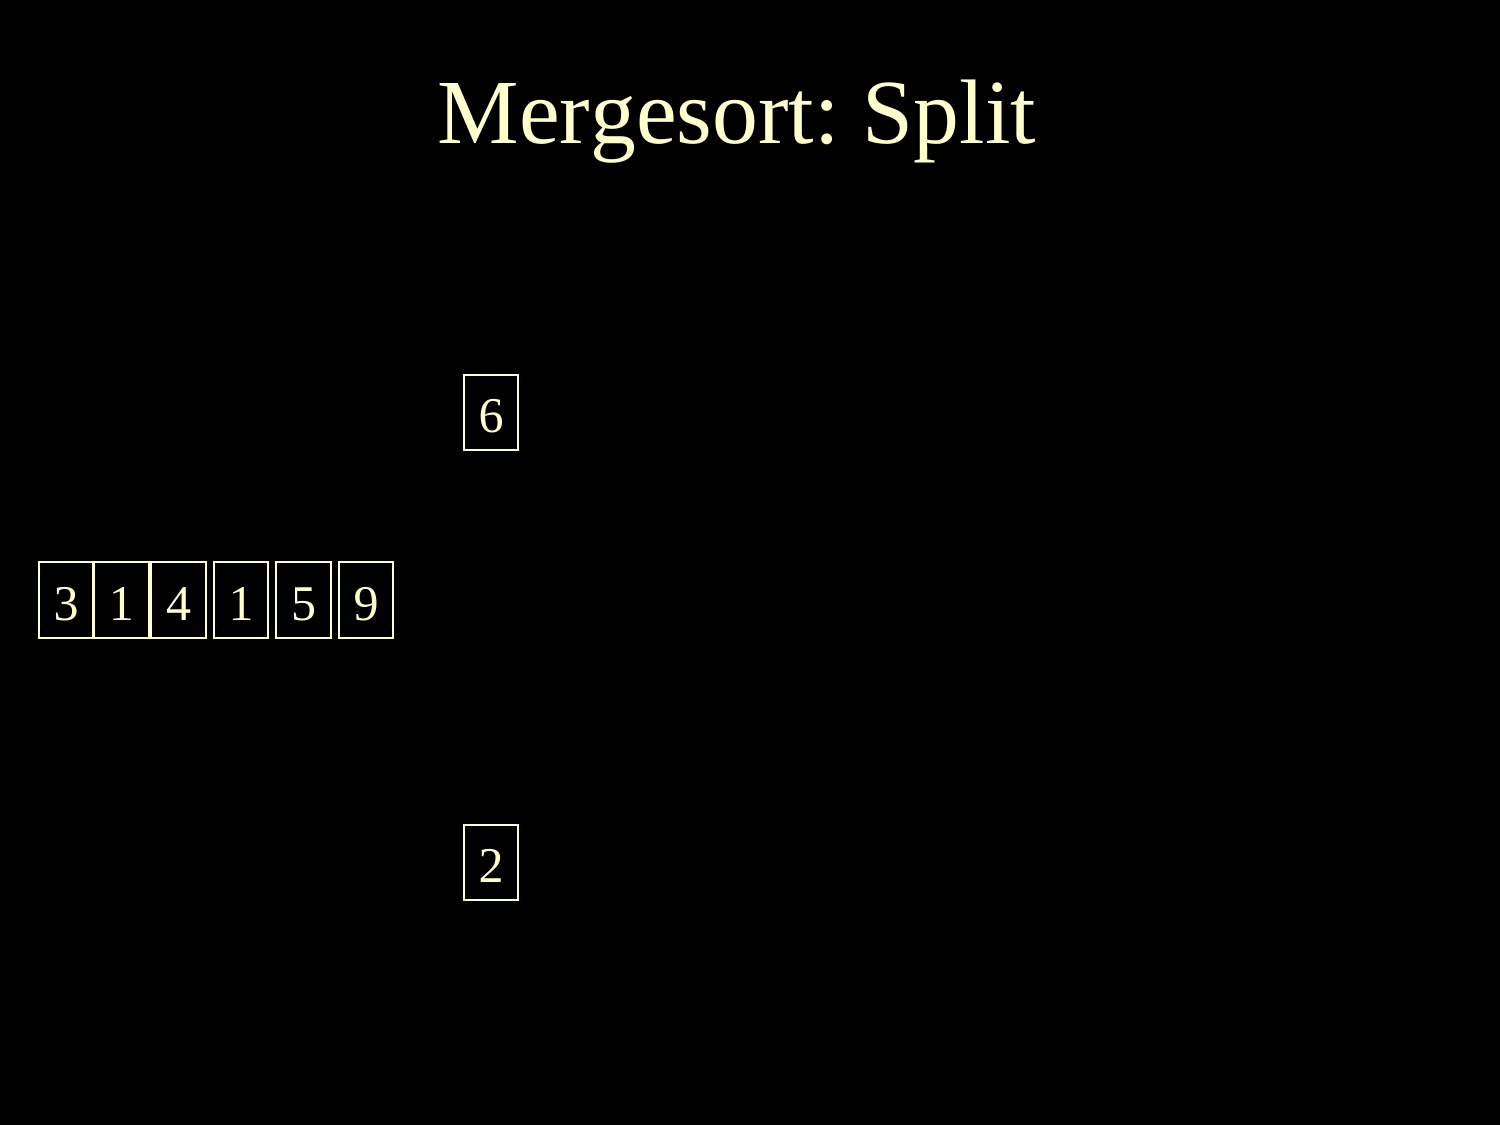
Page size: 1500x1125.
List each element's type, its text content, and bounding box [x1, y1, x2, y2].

text_box 2 [463, 824, 519, 901]
text_box 6 [463, 374, 519, 451]
text_box 1 [213, 562, 269, 638]
text_box 3 [38, 562, 93, 638]
text_box 5 [276, 562, 331, 638]
text_box 1 [93, 562, 149, 638]
text_box 9 [338, 562, 394, 638]
title Mergesort: Split [8, 50, 1467, 176]
text_box 4 [151, 562, 206, 638]
